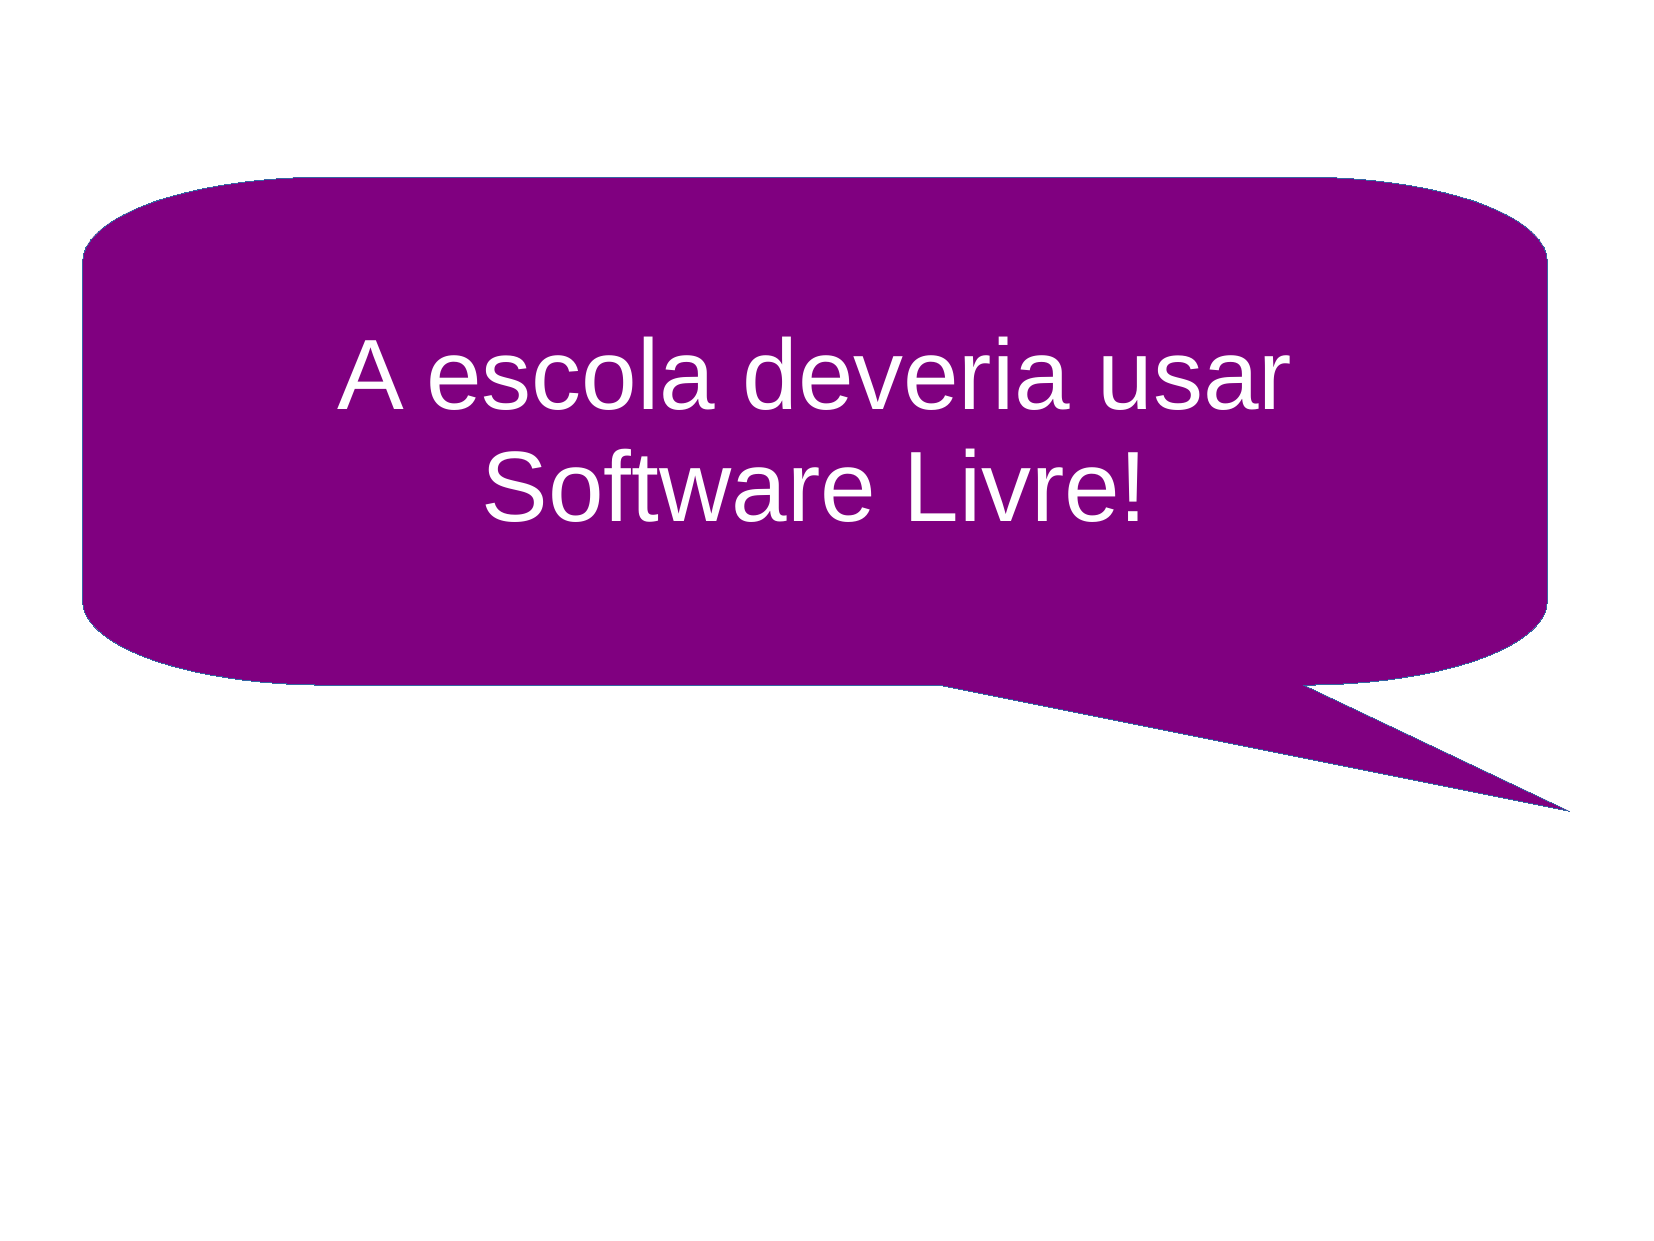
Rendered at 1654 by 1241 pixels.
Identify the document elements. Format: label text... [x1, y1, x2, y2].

text_box A escola deveria usar Software Livre! [82, 177, 1570, 812]
